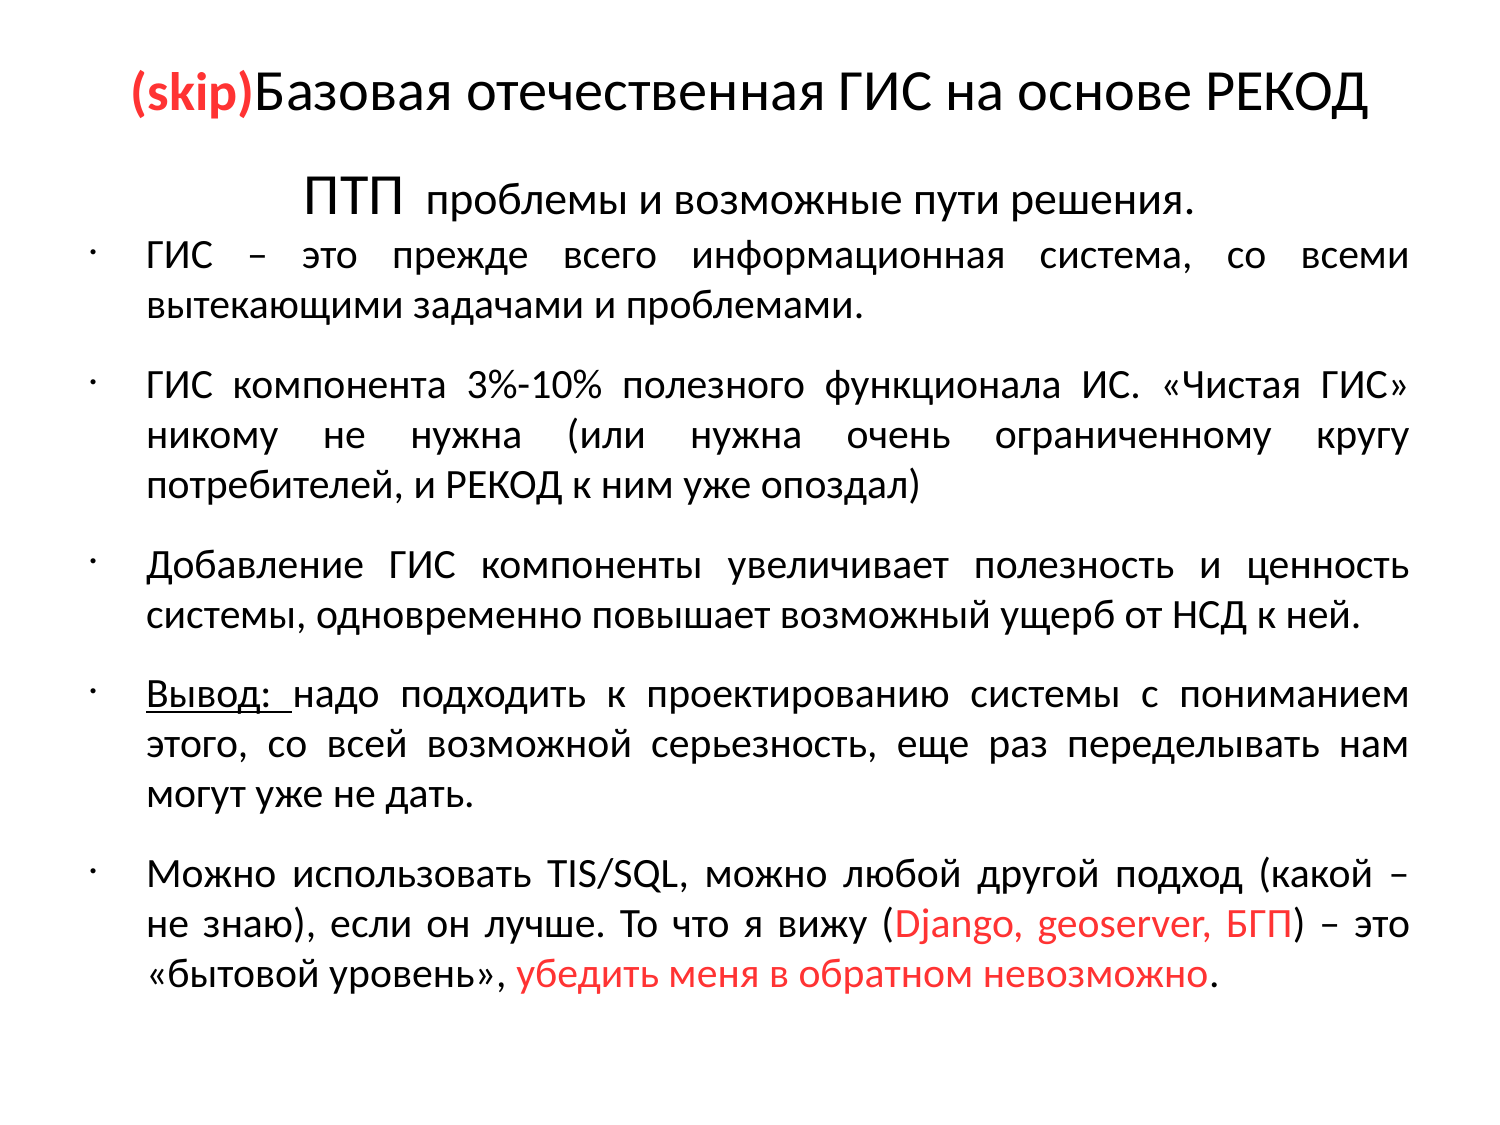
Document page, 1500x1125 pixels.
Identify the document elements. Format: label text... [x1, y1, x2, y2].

list ГИС – это прежде всего информационная система, со всеми вытекающими задачами и проблемами. ГИС компонента 3%-10% полезного функционала ИС. «Чистая ГИС» никому не нужна (или нужна очень ограниченному кругу потребителей, и РЕКОД к ним уже опоздал) Добавление ГИС компоненты увеличивает полезность и ценность системы, одновременно повышает возможный ущерб от НСД к ней. Вывод: надо подходить к проектированию системы с пониманием этого, со всей возможной серьезность, еще раз переделывать нам могут уже не дать. Можно использовать TIS/SQL, можно любой другой подход (какой – не знаю), если он лучше. То что я вижу (Django, geoserver, БГП) – это «бытовой уровень», убедить меня в обратном невозможно. [75, 219, 1425, 1005]
title (skip)Базовая отечественная ГИС на основе РЕКОД ПТП проблемы и возможные пути решения. [75, 45, 1425, 219]
